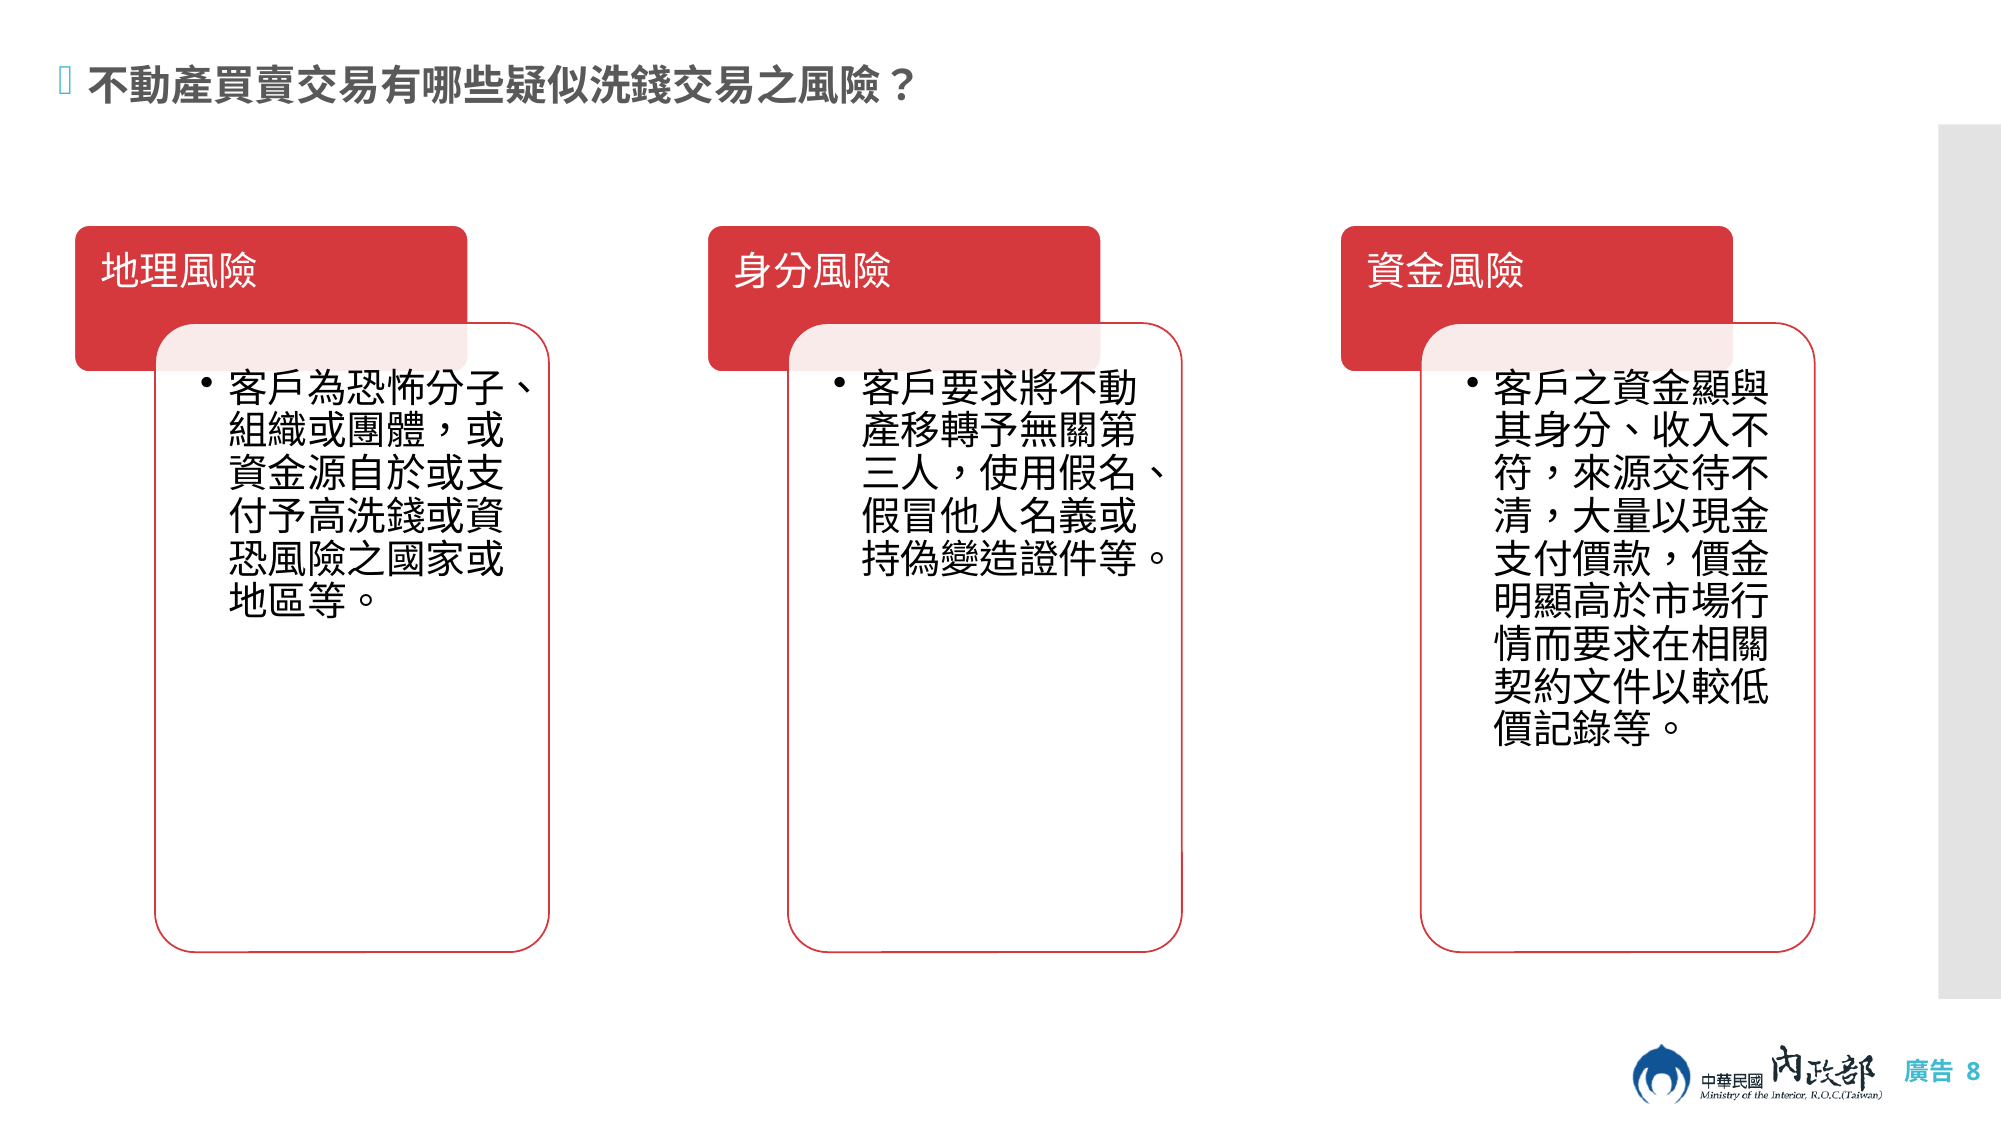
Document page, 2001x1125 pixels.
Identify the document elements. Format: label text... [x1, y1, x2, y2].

text_box 客戶為恐怖分子、組織或團體，或資金源自於或支付予高洗錢或資恐風險之國家或地區等。 [155, 323, 549, 953]
picture [1632, 1044, 1882, 1104]
text_box 客戶要求將不動產移轉予無關第三人，使用假名、假冒他人名義或持偽變造證件等。 [787, 323, 1182, 953]
slide_number 廣告 <編號> [1744, 1042, 1996, 1103]
text_box 身分風險 [707, 225, 1102, 373]
list 不動產買賣交易有哪些疑似洗錢交易之風險？ [42, 28, 1853, 146]
text_box 地理風險 [74, 225, 469, 373]
text_box 客戶之資金顯與其身分、收入不符，來源交待不清，大量以現金支付價款，價金明顯高於市場行情而要求在相關契約文件以較低價記錄等。 [1420, 323, 1815, 953]
text_box 資金風險 [1340, 225, 1735, 373]
